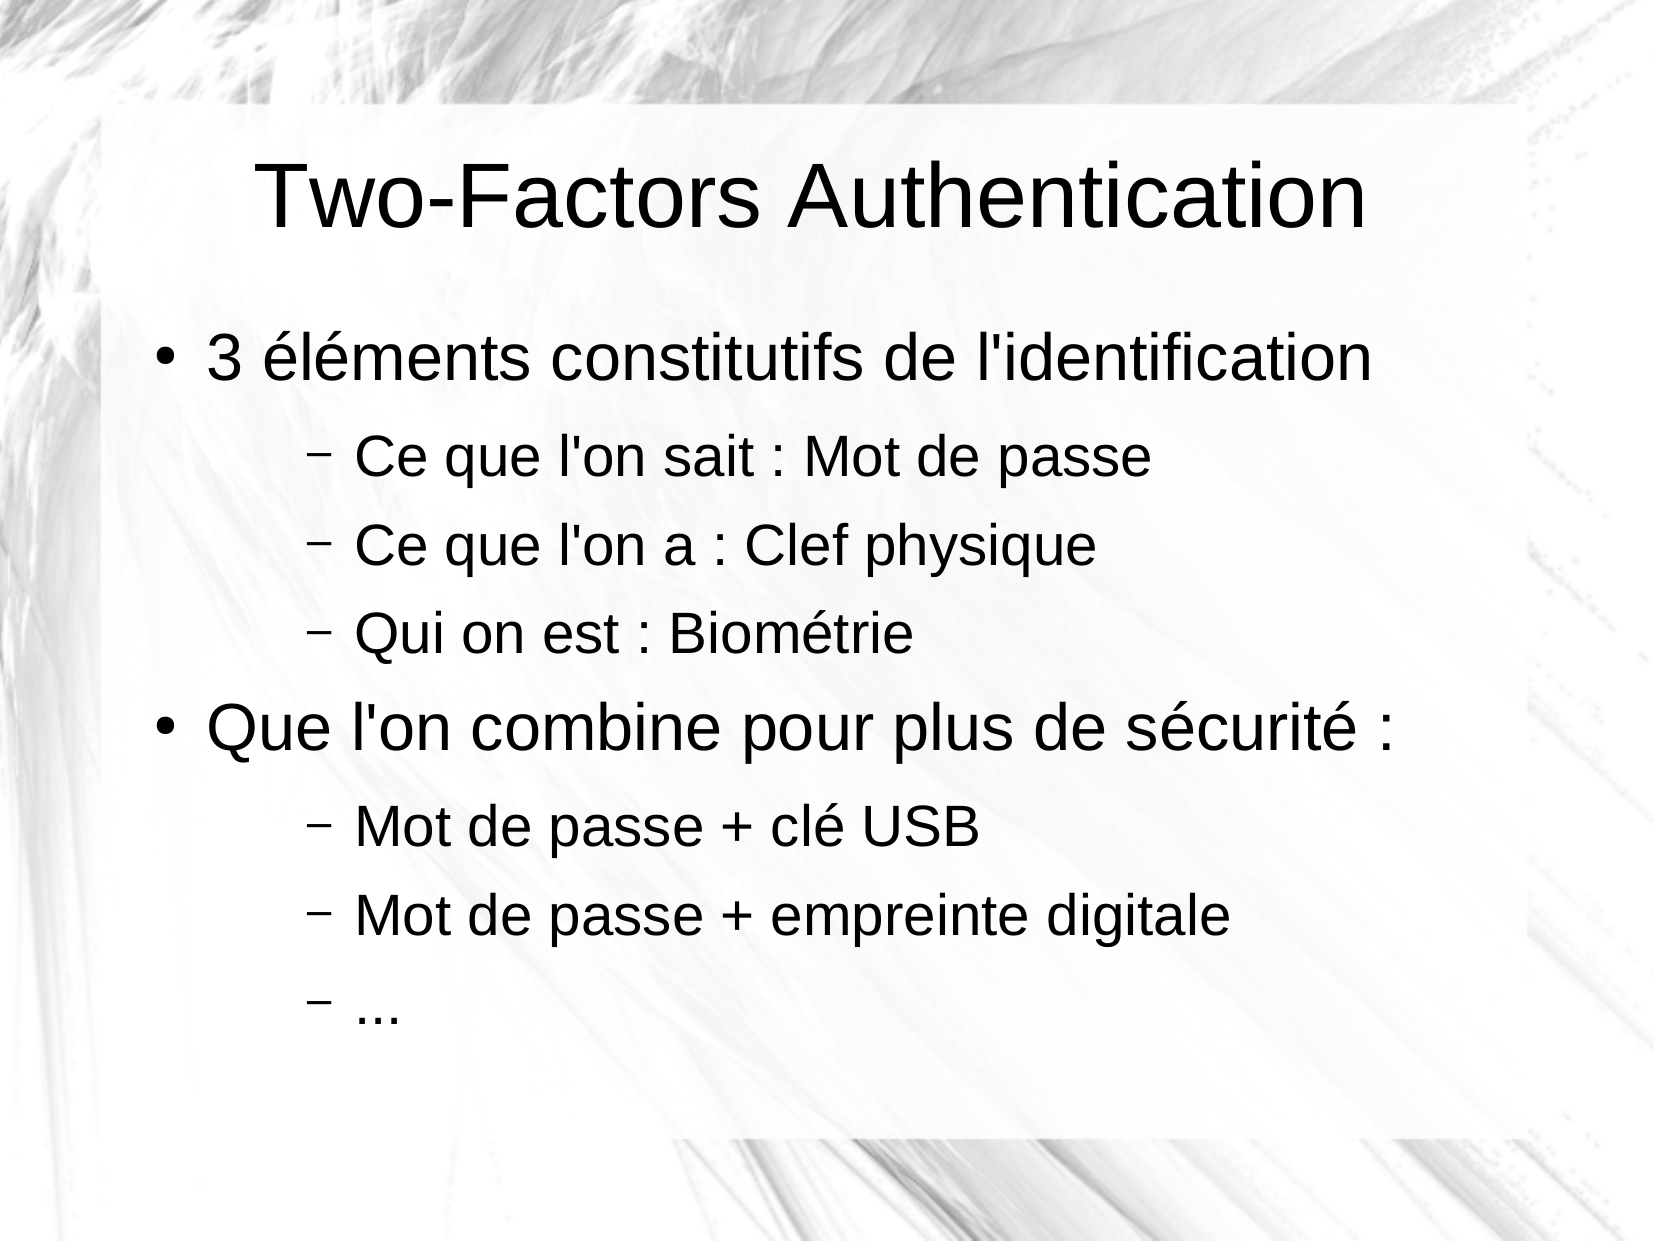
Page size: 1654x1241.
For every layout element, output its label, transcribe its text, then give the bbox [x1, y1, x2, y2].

title Two-Factors Authentication [118, 119, 1506, 273]
picture [0, 0, 1654, 1241]
list 3 éléments constitutifs de l'identification Ce que l'on sait : Mot de passe Ce que l'on a : Clef physique Qui on est : Biométrie Que l'on combine pour plus de sécurité : Mot de passe + clé USB Mot de passe + empreinte digitale ... [118, 319, 1571, 1037]
